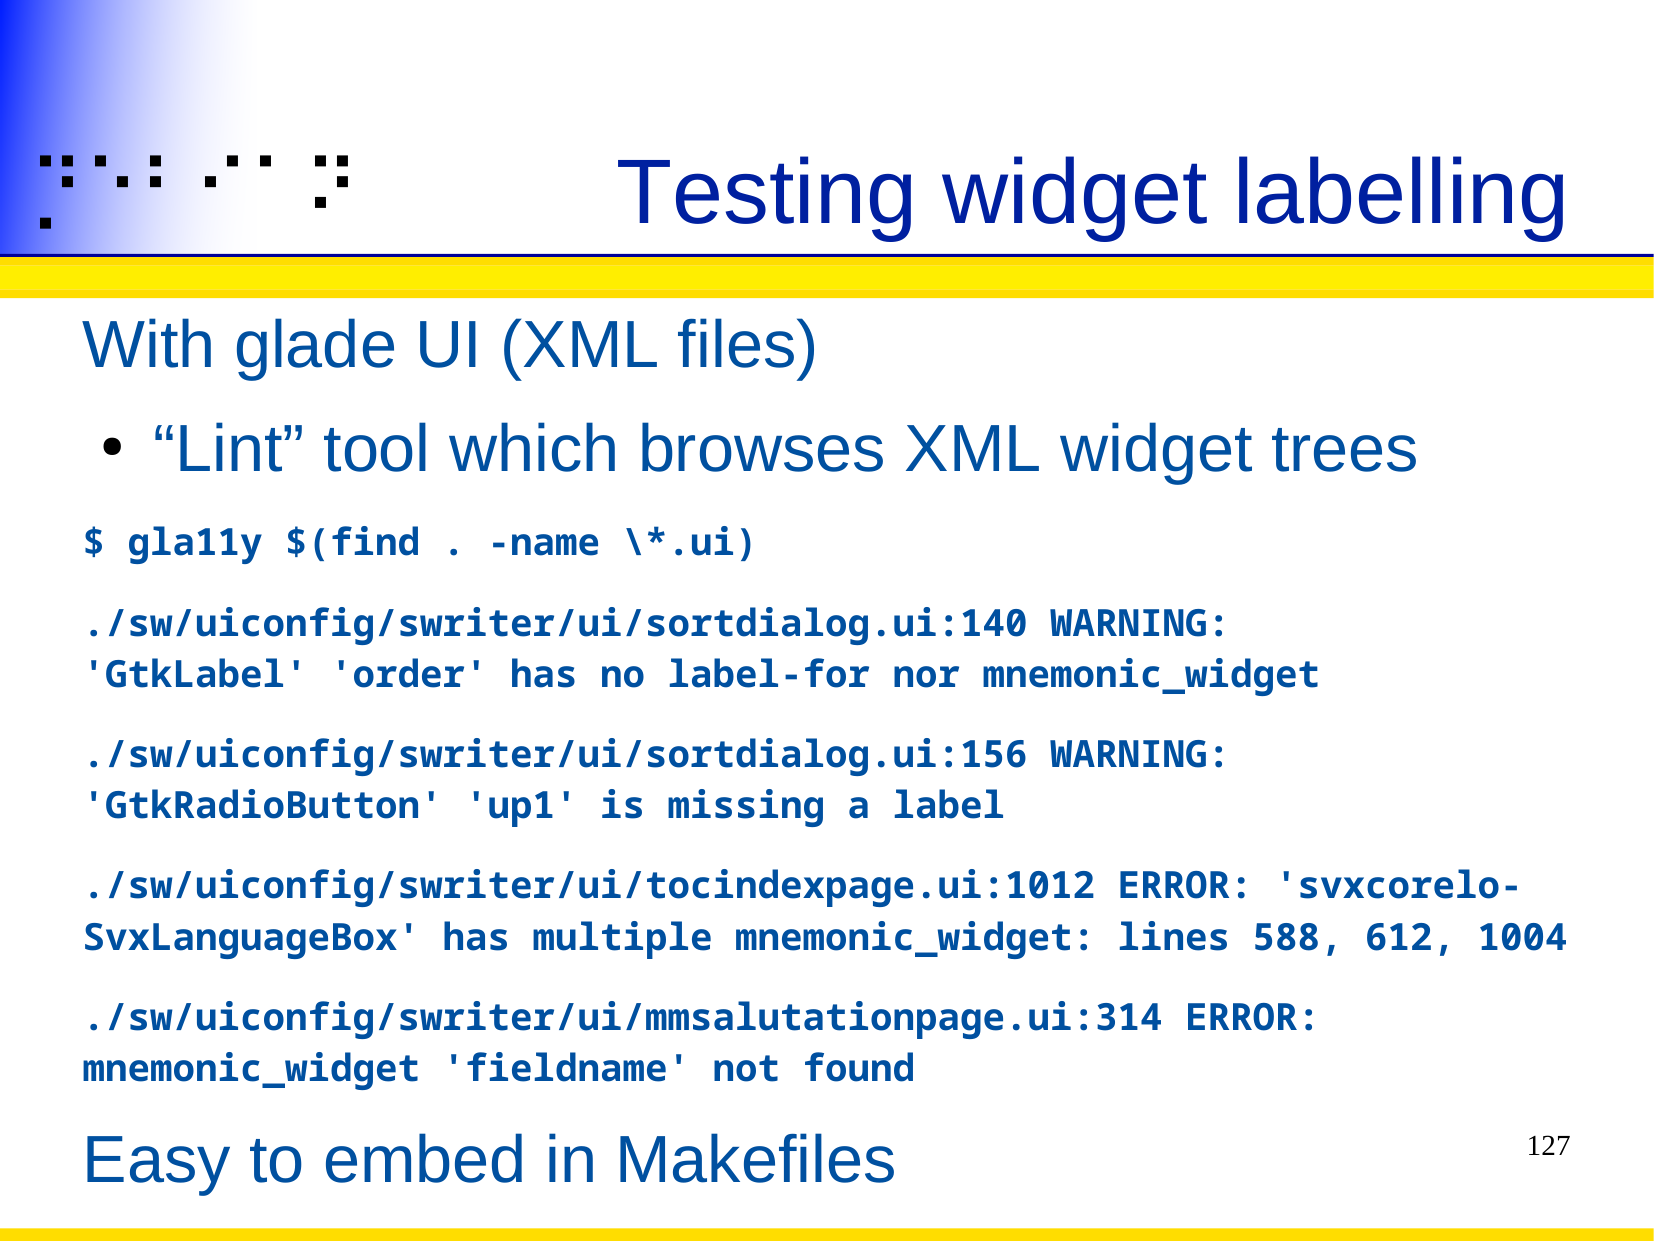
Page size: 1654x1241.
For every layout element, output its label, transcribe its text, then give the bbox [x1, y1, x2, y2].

title Testing widget labelling [372, 126, 1571, 257]
list With glade UI (XML files) “Lint” tool which browses XML widget trees $ gla11y $(find . -name \*.ui) ./sw/uiconfig/swriter/ui/sortdialog.ui:140 WARNING: 'GtkLabel' 'order' has no label-for nor mnemonic_widget ./sw/uiconfig/swriter/ui/sortdialog.ui:156 WARNING: 'GtkRadioButton' 'up1' is missing a label ./sw/uiconfig/swriter/ui/tocindexpage.ui:1012 ERROR: 'svxcorelo-SvxLanguageBox' has multiple mnemonic_widget: lines 588, 612, 1004 ./sw/uiconfig/swriter/ui/mmsalutationpage.ui:314 ERROR: mnemonic_widget 'fieldname' not found Easy to embed in Makefiles [82, 307, 1625, 1241]
